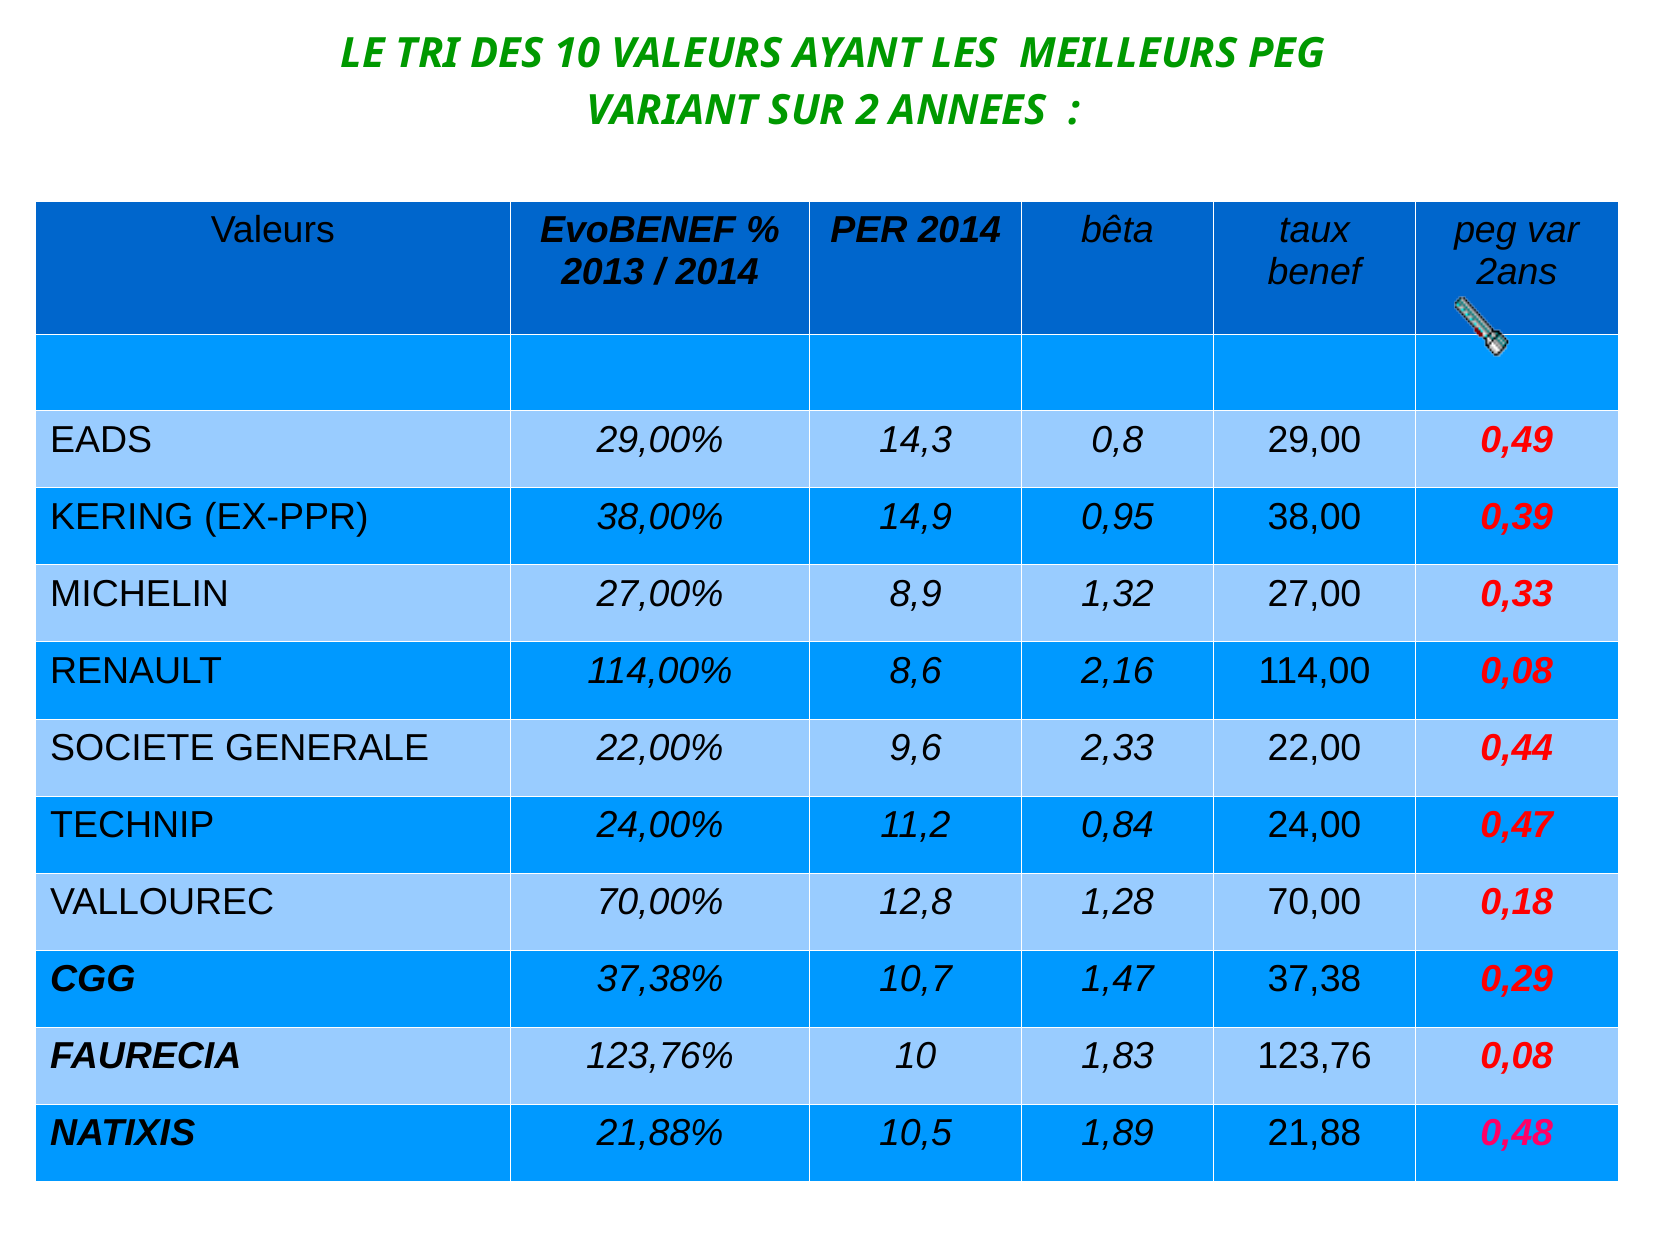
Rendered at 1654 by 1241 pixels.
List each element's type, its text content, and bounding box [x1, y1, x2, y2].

table_cell 0,48 [1416, 1105, 1618, 1181]
table_cell 10,5 [810, 1105, 1021, 1181]
table_cell 22,00% [511, 720, 809, 796]
table_cell [810, 335, 1021, 410]
table_cell CGG [36, 951, 510, 1027]
table_cell NATIXIS [36, 1105, 510, 1181]
table_cell 1,89 [1022, 1105, 1213, 1181]
table_cell MICHELIN [36, 565, 510, 641]
table_cell 38,00 [1214, 488, 1415, 564]
table_cell 1,28 [1022, 874, 1213, 950]
text_box LE TRI DES 10 VALEURS AYANT LES MEILLEURS PEG VARIANT SUR 2 ANNEES : [95, 29, 1571, 130]
table_cell 29,00 [1214, 411, 1415, 487]
table_cell 0,33 [1416, 565, 1618, 641]
table_cell 24,00 [1214, 797, 1415, 873]
table_cell 2,33 [1022, 720, 1213, 796]
table_cell 12,8 [810, 874, 1021, 950]
table_cell 9,6 [810, 720, 1021, 796]
table_cell [1022, 335, 1213, 410]
table_cell 0,95 [1022, 488, 1213, 564]
table_cell 1,83 [1022, 1028, 1213, 1104]
table_cell 8,6 [810, 642, 1021, 719]
table_header peg var 2ans [1416, 202, 1618, 334]
table_header taux benef [1214, 202, 1415, 334]
table_cell 1,32 [1022, 565, 1213, 641]
table_cell 0,47 [1416, 797, 1618, 873]
table_header Valeurs [36, 202, 510, 334]
table_cell KERING (EX-PPR) [36, 488, 510, 564]
table_cell 114,00% [511, 642, 809, 719]
table_cell RENAULT [36, 642, 510, 719]
table_cell [36, 335, 510, 410]
table_cell 0,8 [1022, 411, 1213, 487]
table_cell 27,00% [511, 565, 809, 641]
table_cell 0,18 [1416, 874, 1618, 950]
table_cell 24,00% [511, 797, 809, 873]
table_header PER 2014 [810, 202, 1021, 334]
table_cell 0,84 [1022, 797, 1213, 873]
table_cell [1416, 335, 1618, 410]
table_cell 37,38 [1214, 951, 1415, 1027]
table_cell 38,00% [511, 488, 809, 564]
table_cell FAURECIA [36, 1028, 510, 1104]
table_cell 22,00 [1214, 720, 1415, 796]
table_cell TECHNIP [36, 797, 510, 873]
table_cell [511, 335, 809, 410]
table_cell 123,76 [1214, 1028, 1415, 1104]
table_cell 10 [810, 1028, 1021, 1104]
table_cell SOCIETE GENERALE [36, 720, 510, 796]
table_cell 70,00% [511, 874, 809, 950]
table_cell [1214, 335, 1415, 410]
table_cell 0,39 [1416, 488, 1618, 564]
table_cell 2,16 [1022, 642, 1213, 719]
table_cell 29,00% [511, 411, 809, 487]
picture [1453, 295, 1583, 402]
table_cell 27,00 [1214, 565, 1415, 641]
table_cell 70,00 [1214, 874, 1415, 950]
table_cell 123,76% [511, 1028, 809, 1104]
table_cell 21,88 [1214, 1105, 1415, 1181]
table_cell 0,08 [1416, 642, 1618, 719]
table_cell 21,88% [511, 1105, 809, 1181]
table_cell 1,47 [1022, 951, 1213, 1027]
table_cell 14,9 [810, 488, 1021, 564]
table_cell 8,9 [810, 565, 1021, 641]
table_cell 37,38% [511, 951, 809, 1027]
table_cell 14,3 [810, 411, 1021, 487]
table_header bêta [1022, 202, 1213, 334]
table_cell 0,44 [1416, 720, 1618, 796]
table_cell 0,29 [1416, 951, 1618, 1027]
table_cell 10,7 [810, 951, 1021, 1027]
table_cell 0,08 [1416, 1028, 1618, 1104]
table_cell 114,00 [1214, 642, 1415, 719]
table_header EvoBENEF % 2013 / 2014 [511, 202, 809, 334]
table_cell 11,2 [810, 797, 1021, 873]
table_cell VALLOUREC [36, 874, 510, 950]
table_cell 0,49 [1416, 411, 1618, 487]
table_cell EADS [36, 411, 510, 487]
